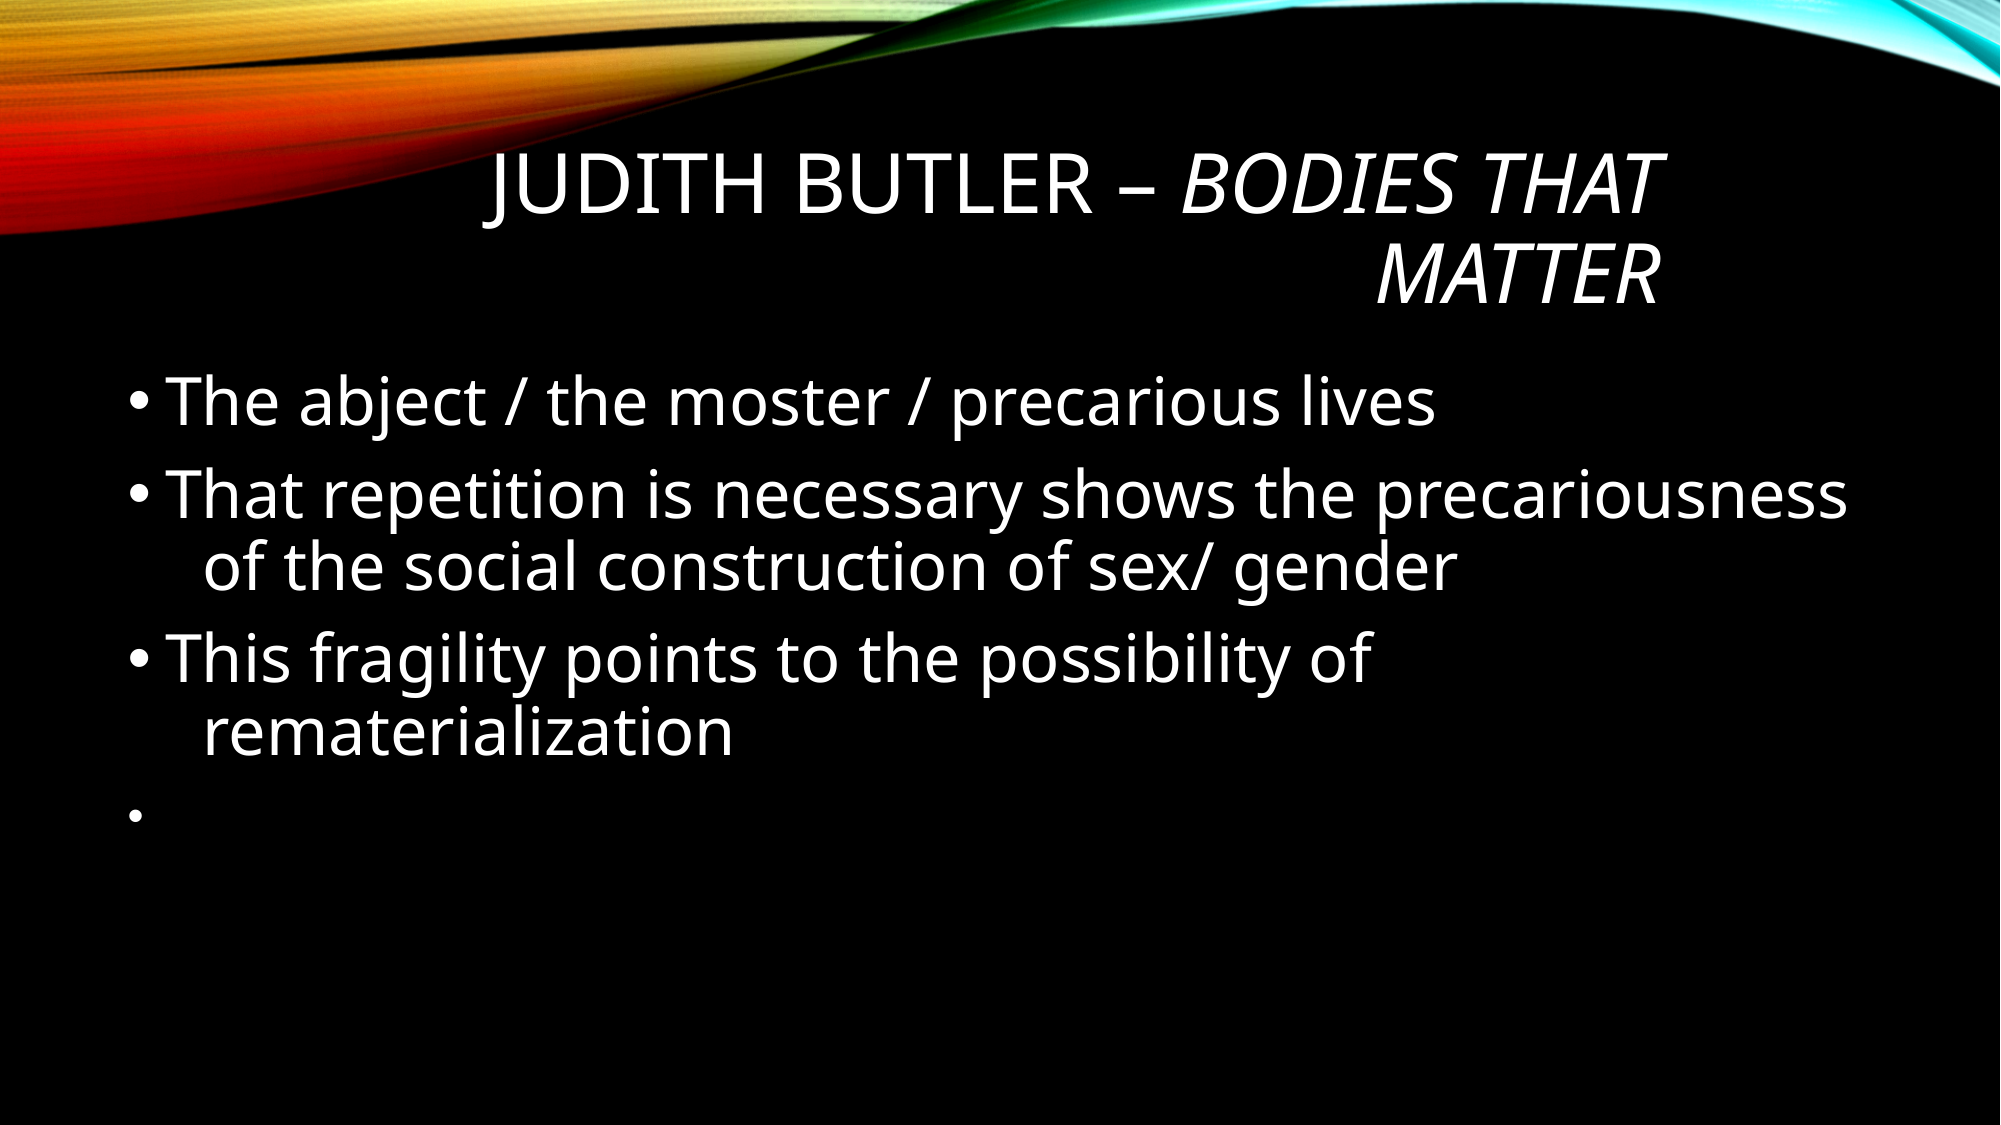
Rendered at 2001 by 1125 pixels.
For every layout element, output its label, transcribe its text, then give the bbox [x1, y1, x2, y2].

title Judith Butler – BoDies That Matter [474, 125, 1888, 338]
list The abject / the moster / precarious lives That repetition is necessary shows the precariousness of the social construction of sex/ gender This fragility points to the possibility of rematerialization [112, 360, 1888, 1021]
